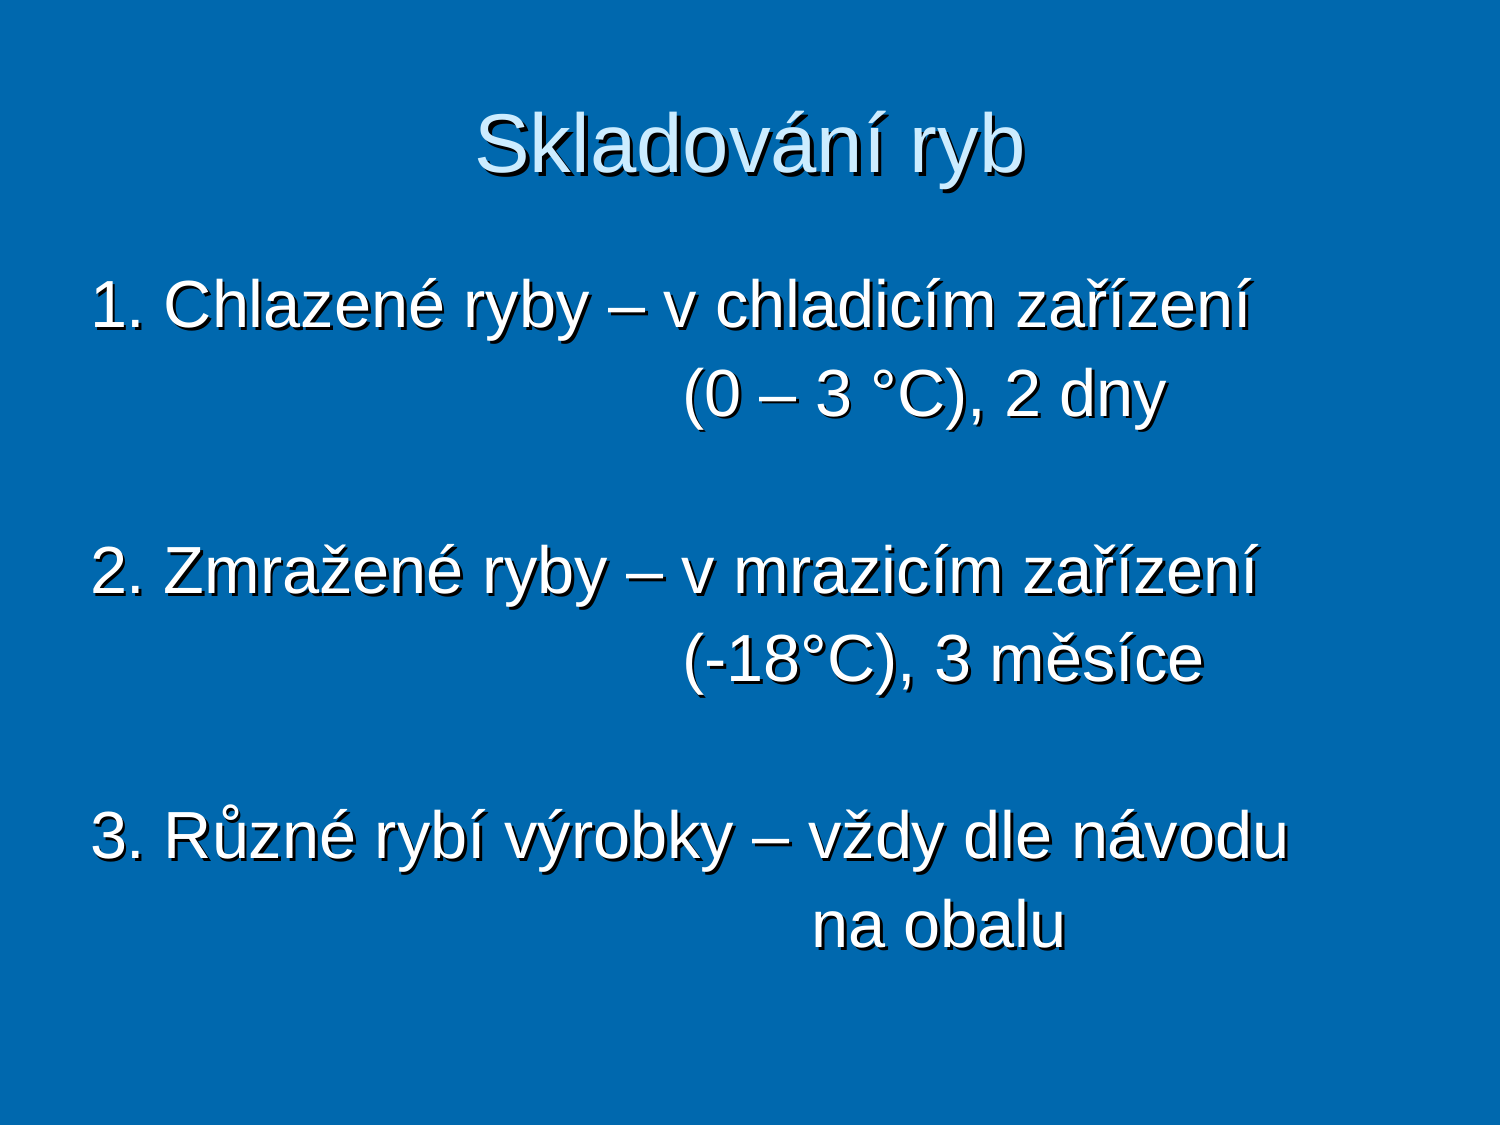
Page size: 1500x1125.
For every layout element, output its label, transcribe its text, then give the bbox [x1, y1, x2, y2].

list 1. Chlazené ryby – v chladicím zařízení (0 – 3 °C), 2 dny 2. Zmražené ryby – v mrazicím zařízení (-18°C), 3 měsíce 3. Různé rybí výrobky – vždy dle návodu na obalu [75, 262, 1426, 1006]
title Skladování ryb [75, 45, 1426, 233]
